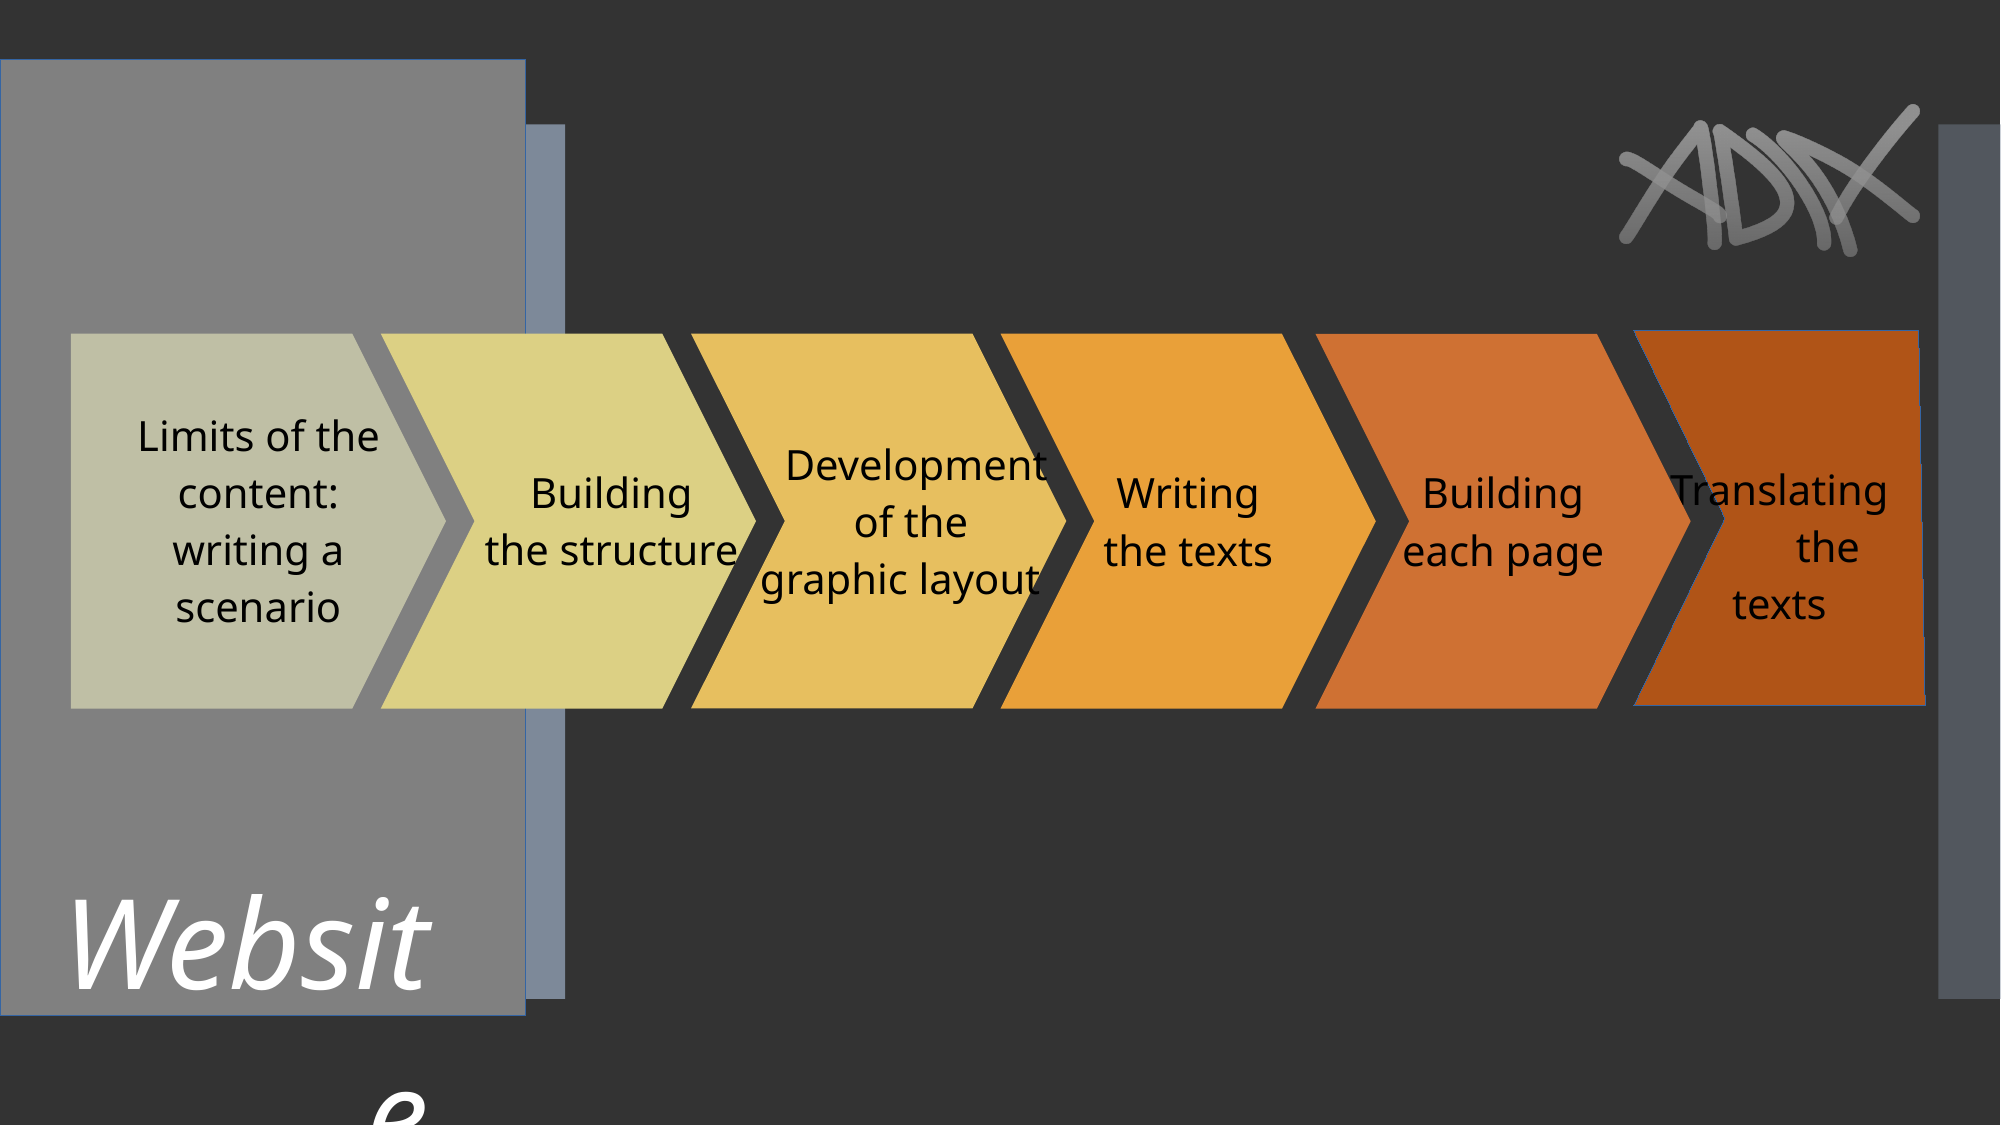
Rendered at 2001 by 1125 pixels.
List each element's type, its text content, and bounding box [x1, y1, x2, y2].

text_box [0, 59, 526, 1016]
text_box Translating the texts [1633, 330, 1926, 706]
text_box Limits of the content: writing a scenario [70, 333, 447, 709]
text_box Website [47, 848, 504, 1016]
text_box Building each page [1315, 333, 1691, 709]
text_box Building the structure [380, 333, 757, 709]
text_box Writing the texts [1000, 333, 1376, 709]
picture [1619, 104, 1920, 257]
text_box Development of the graphic layout [691, 333, 1067, 709]
